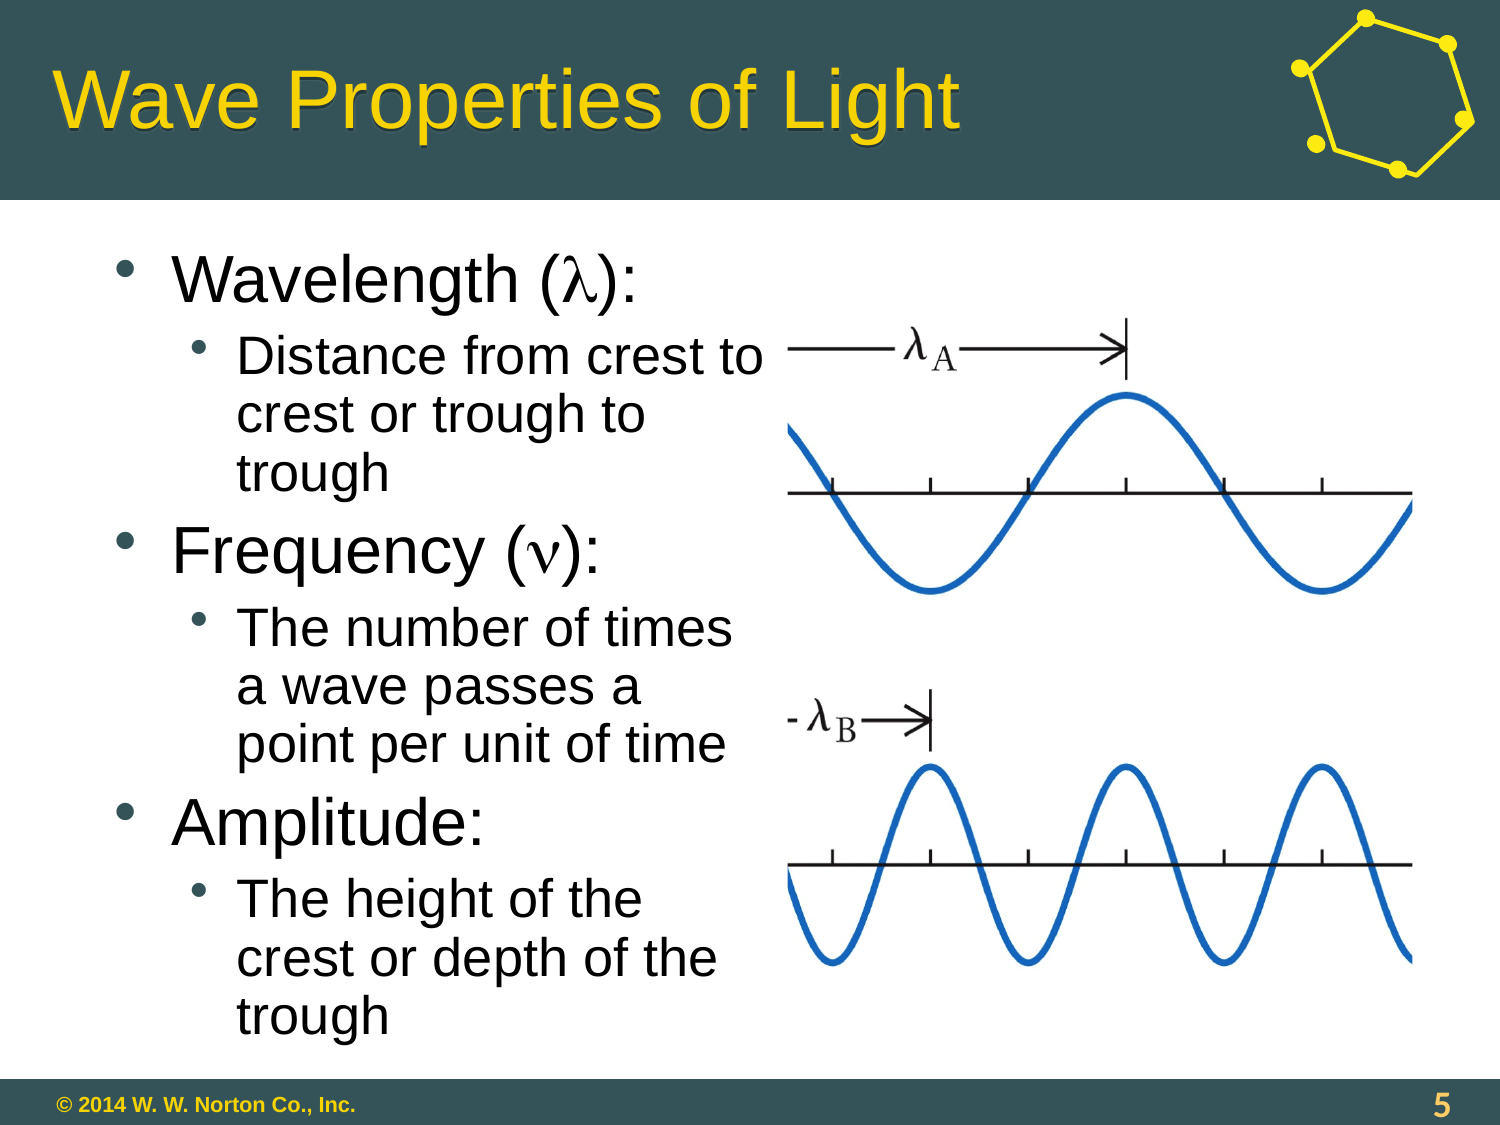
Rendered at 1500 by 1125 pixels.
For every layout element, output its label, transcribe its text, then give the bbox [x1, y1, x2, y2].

slide_number <number> [1409, 1076, 1468, 1125]
picture [787, 299, 1413, 975]
list Wavelength (): Distance from crest to crest or trough to trough Frequency (): The number of times a wave passes a point per unit of time Amplitude: The height of the crest or depth of the trough [99, 237, 788, 1000]
title Wave Properties of Light [37, 1, 1313, 190]
